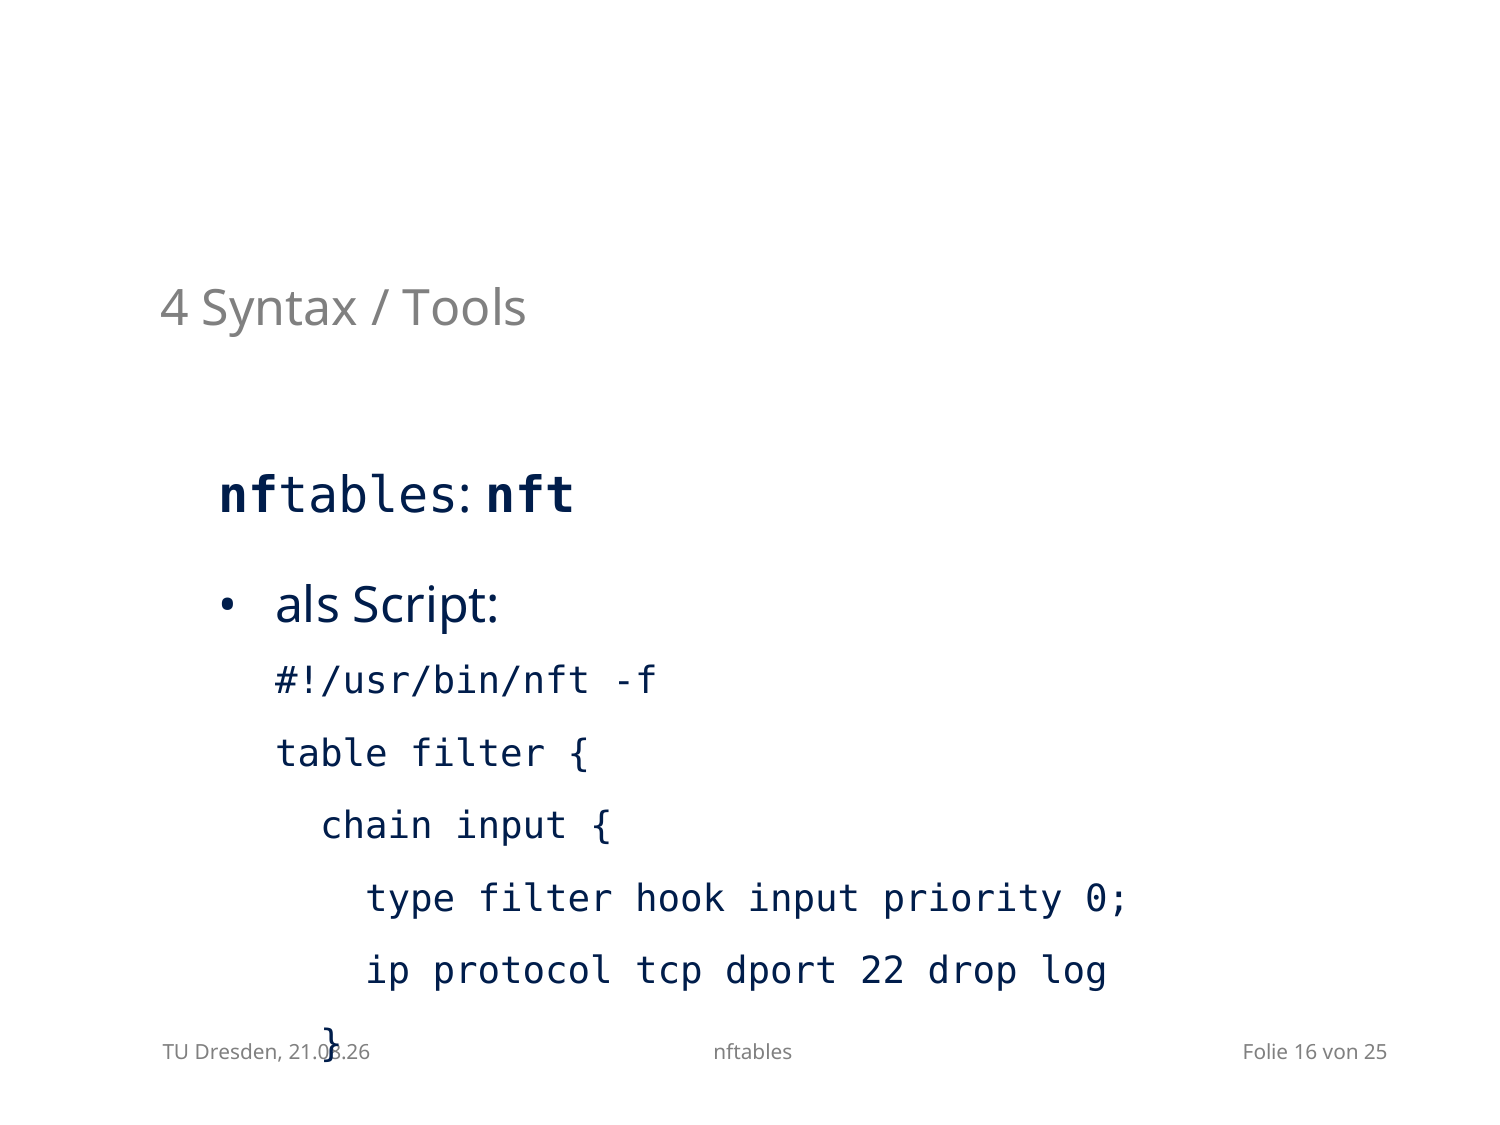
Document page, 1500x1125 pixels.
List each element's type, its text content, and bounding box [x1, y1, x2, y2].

list nftables: nft als Script: #!/usr/bin/nft -f table filter { chain input { type filter hook input priority 0; ip protocol tcp dport 22 drop log } [162, 425, 1388, 1078]
title 4 Syntax / Tools [160, 238, 1392, 374]
